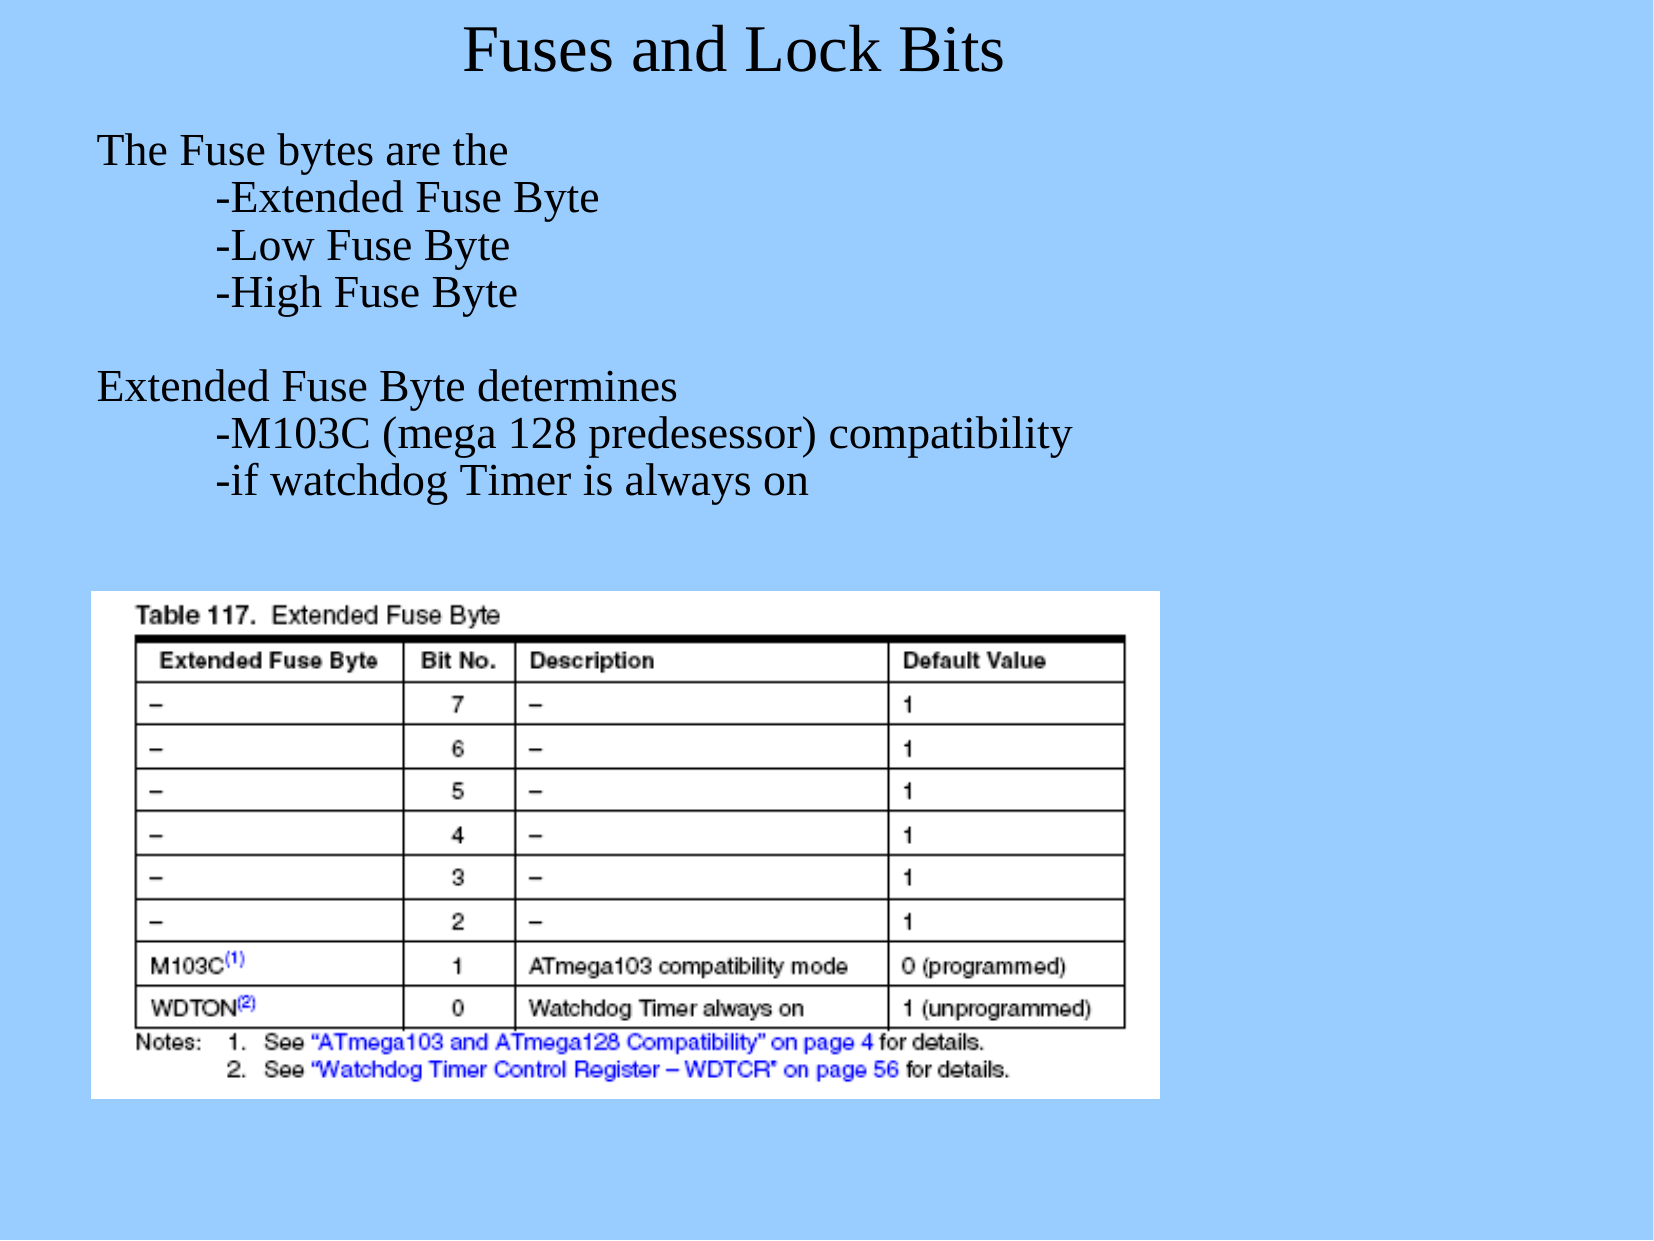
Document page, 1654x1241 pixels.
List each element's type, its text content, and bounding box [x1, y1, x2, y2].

text_box Fuses and Lock Bits [461, 16, 1007, 91]
text_box The Fuse bytes are the -Extended Fuse Byte -Low Fuse Byte -High Fuse Byte Extended Fuse Byte determines -M103C (mega 128 predesessor) compatibility -if watchdog Timer is always on [96, 128, 1501, 1127]
picture [91, 591, 1160, 1099]
